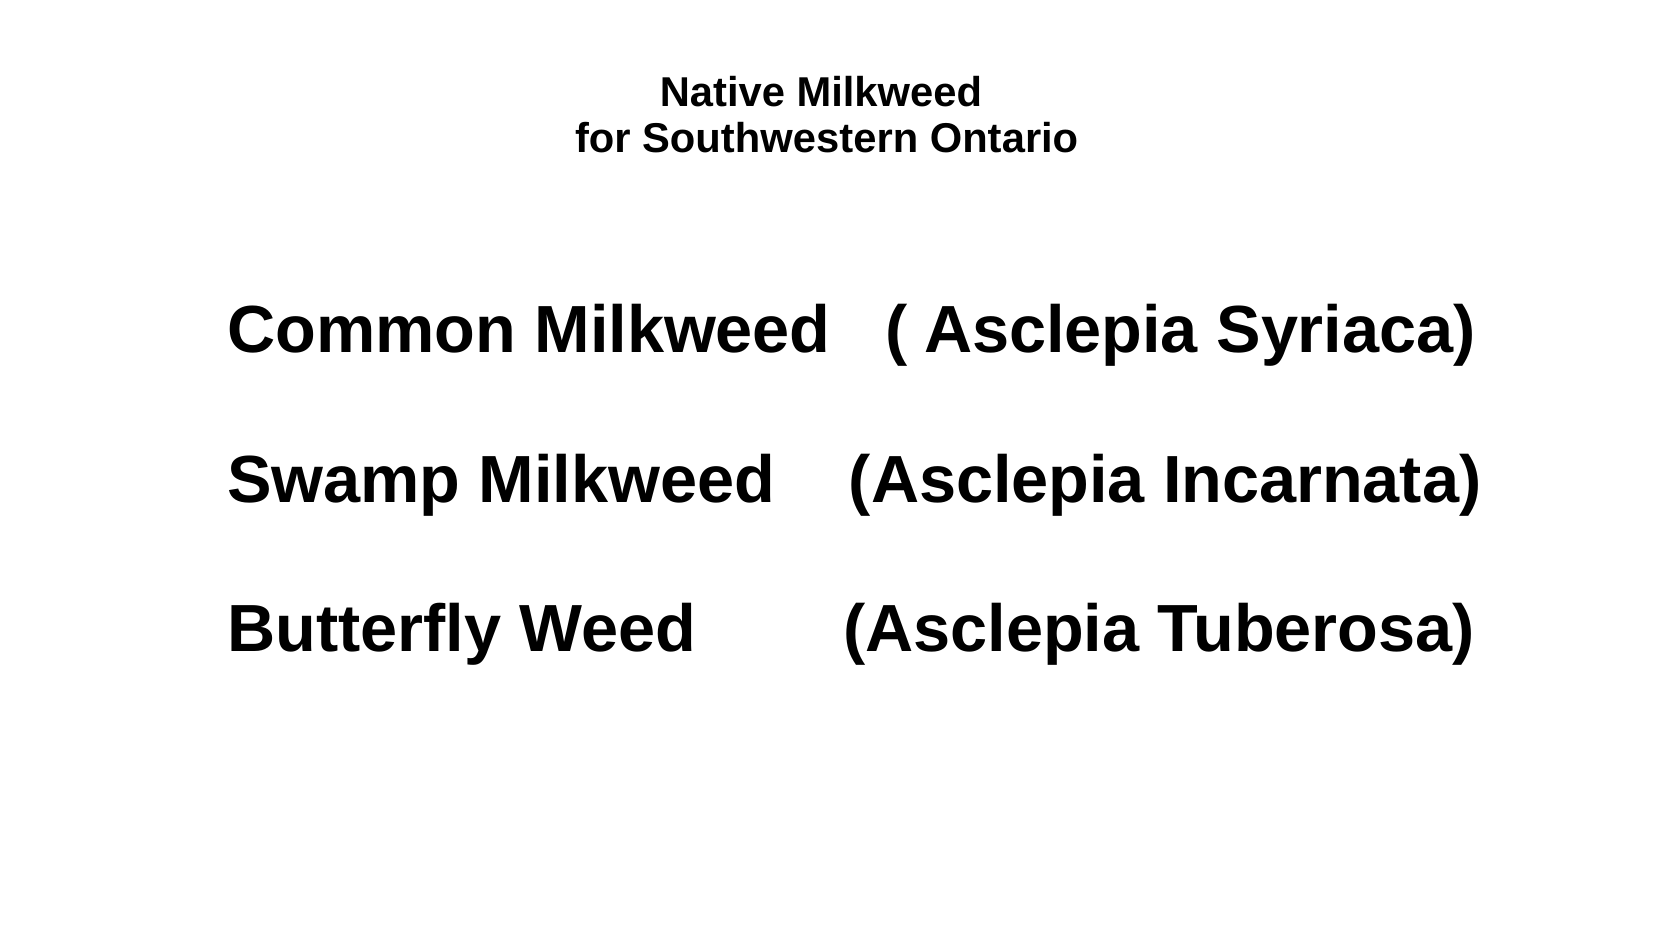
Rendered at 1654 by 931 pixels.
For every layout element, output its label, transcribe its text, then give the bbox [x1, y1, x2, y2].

list Common Milkweed ( Asclepia Syriaca) Swamp Milkweed (Asclepia Incarnata) Butterfly Weed (Asclepia Tuberosa) [82, 217, 1571, 758]
title Native Milkweed for Southwestern Ontario [82, 12, 1571, 217]
